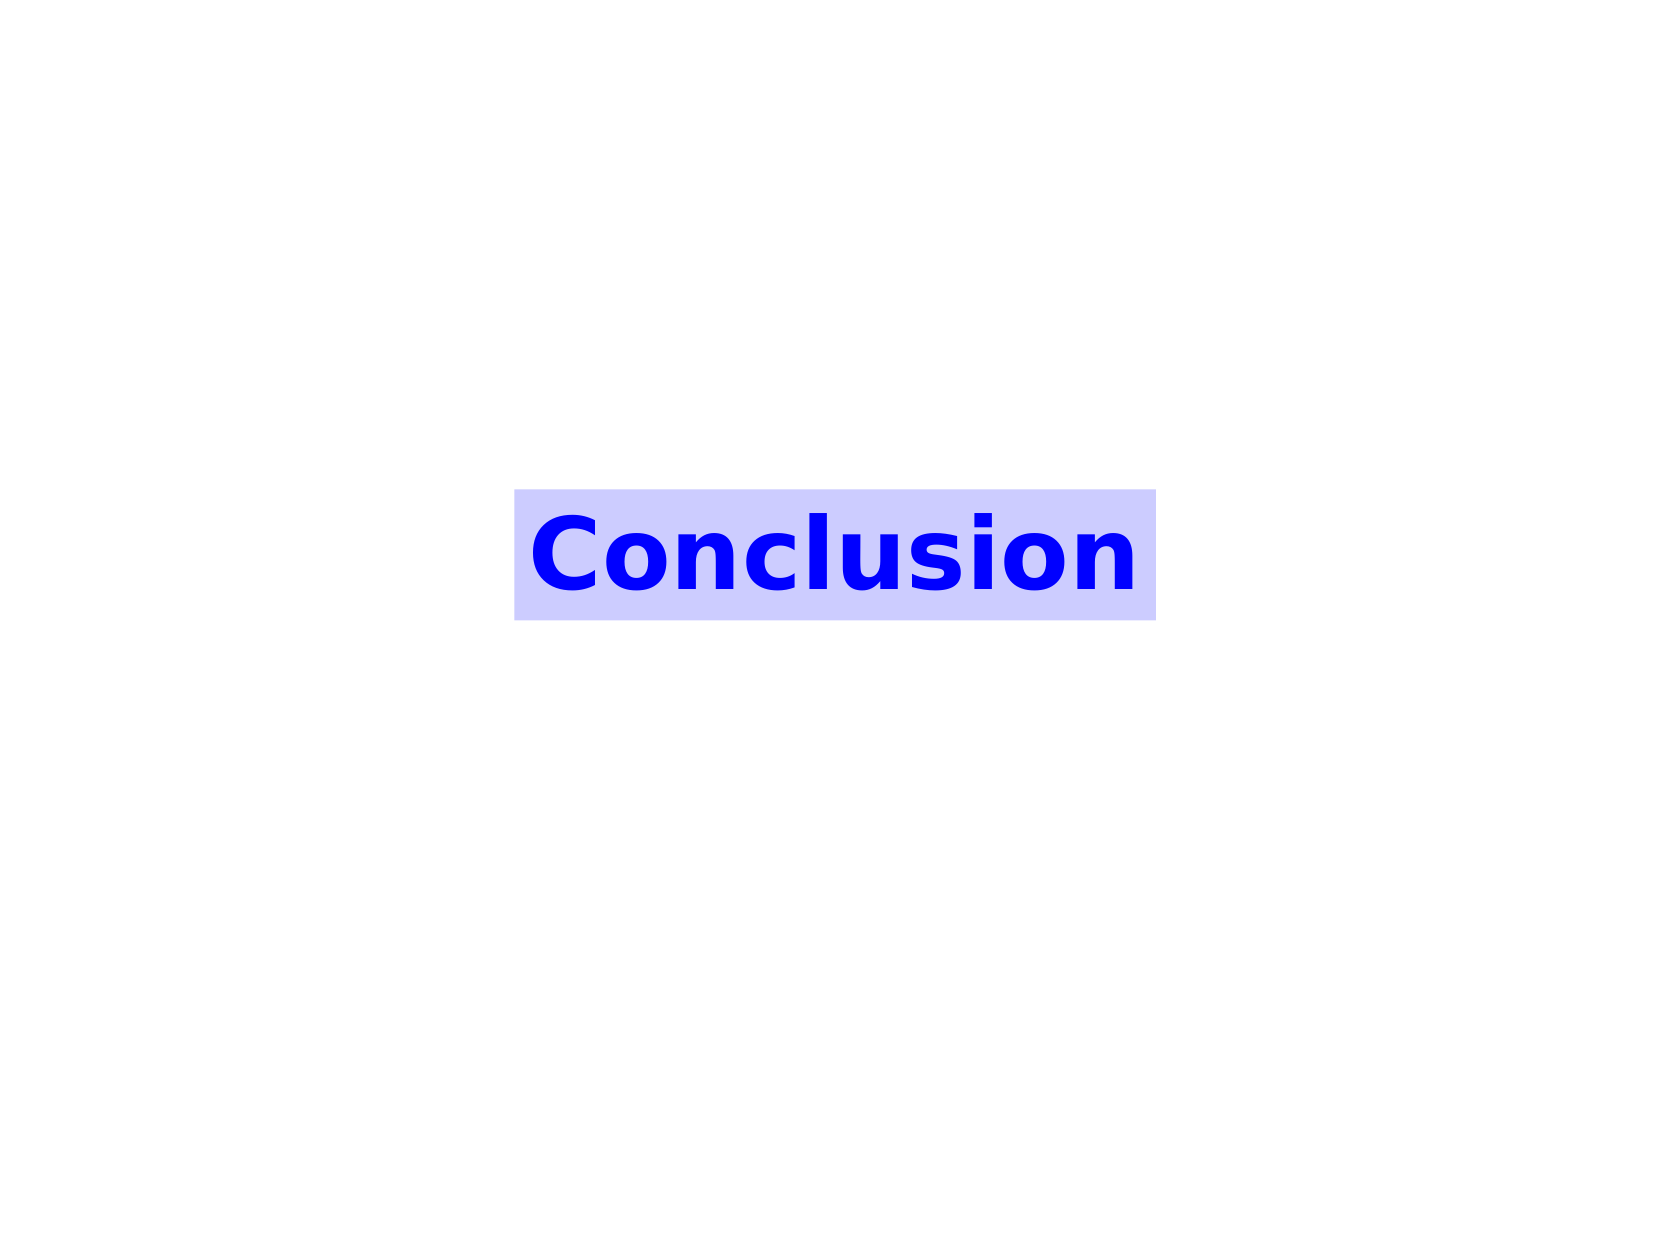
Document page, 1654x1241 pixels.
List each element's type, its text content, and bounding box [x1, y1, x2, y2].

text_box Conclusion [514, 489, 1145, 621]
